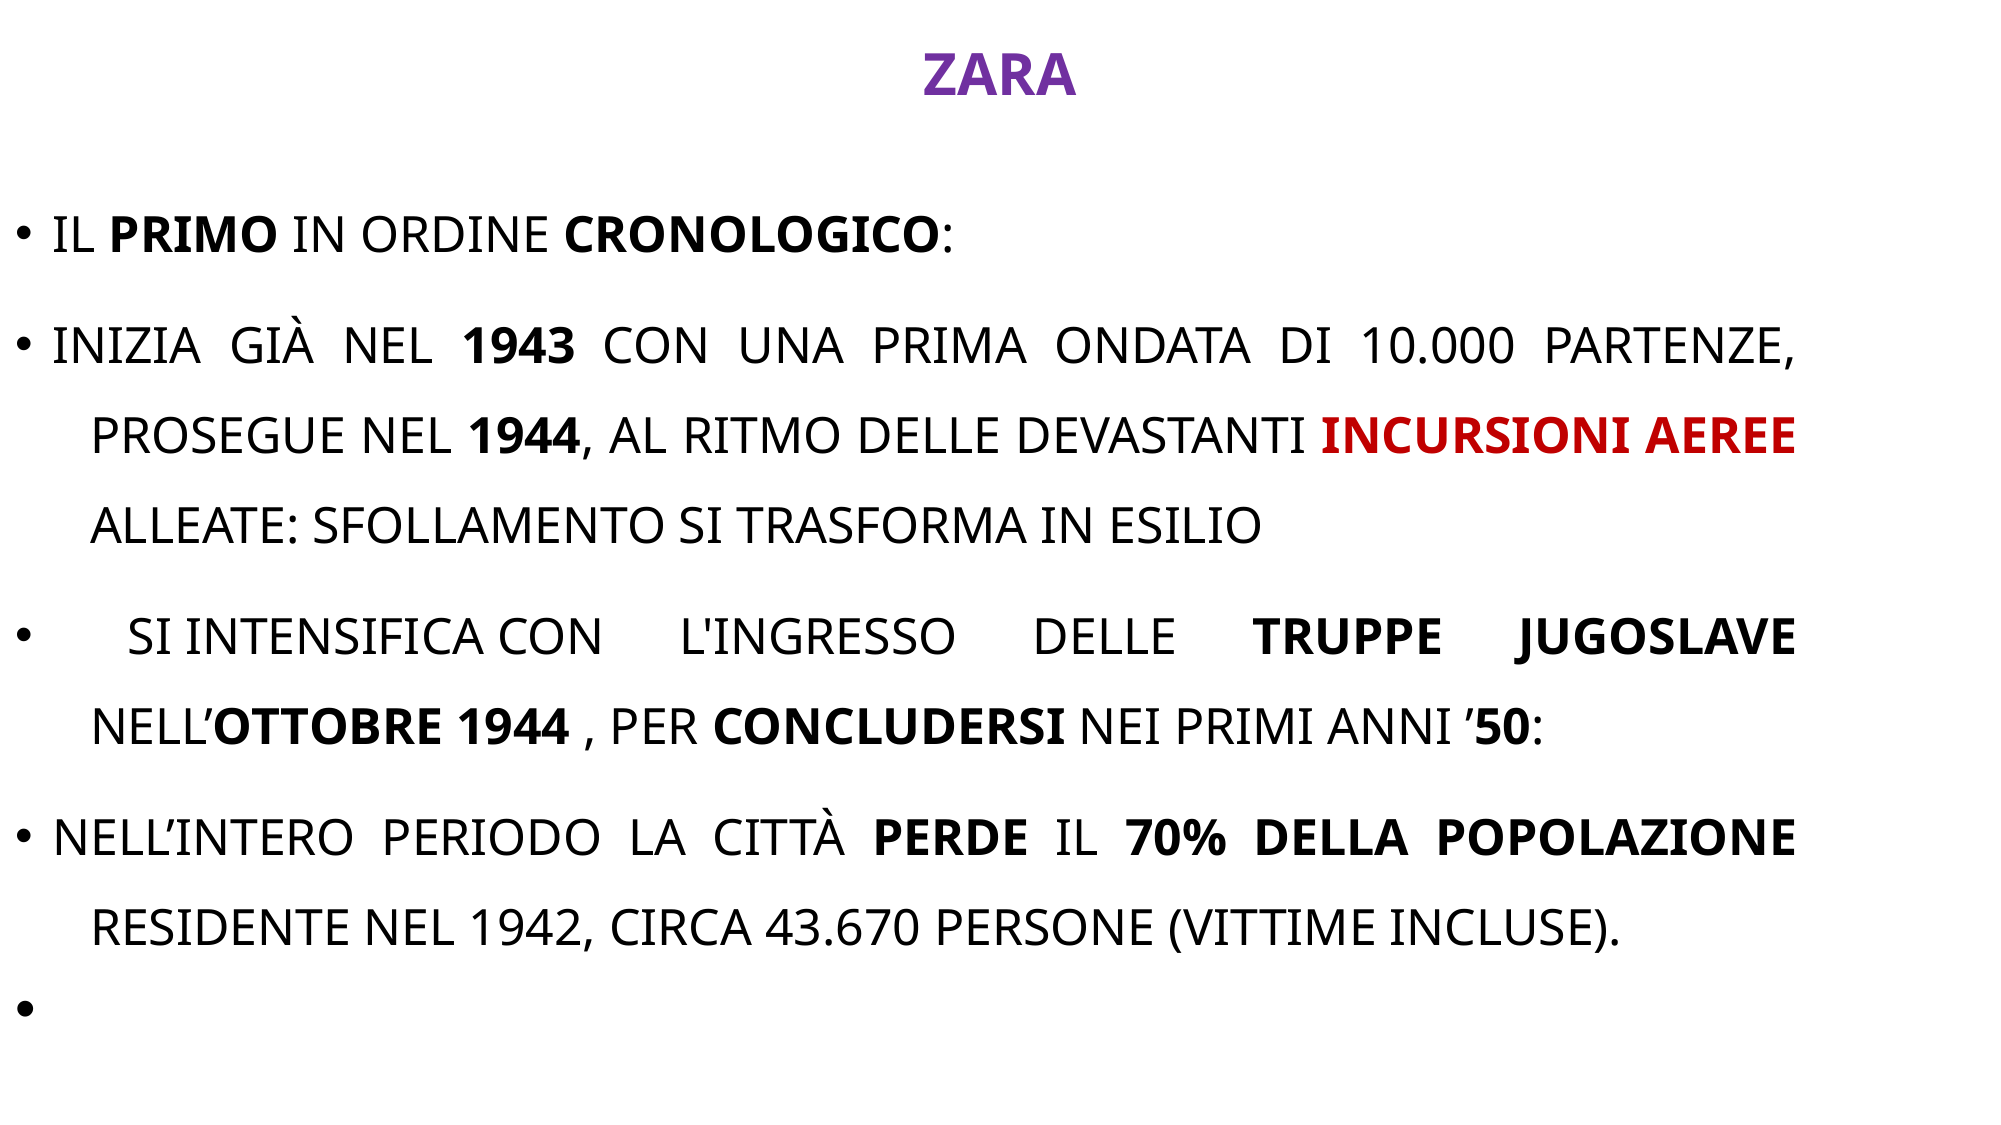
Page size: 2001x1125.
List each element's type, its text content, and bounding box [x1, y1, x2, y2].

title ZARA [137, 20, 1863, 134]
list IL PRIMO IN ORDINE CRONOLOGICO: INIZIA GIÀ NEL 1943 CON UNA PRIMA ONDATA DI 10.000 PARTENZE, PROSEGUE NEL 1944, AL RITMO DELLE DEVASTANTI INCURSIONI AEREE ALLEATE: SFOLLAMENTO SI TRASFORMA IN ESILIO SI INTENSIFICA CON L'INGRESSO DELLE TRUPPE JUGOSLAVE NELL’OTTOBRE 1944 , PER CONCLUDERSI NEI PRIMI ANNI ’50: NELL’INTERO PERIODO LA CITTÀ PERDE IL 70% DELLA POPOLAZIONE RESIDENTE NEL 1942, CIRCA 43.670 PERSONE (VITTIME INCLUSE). [0, 164, 1863, 1015]
